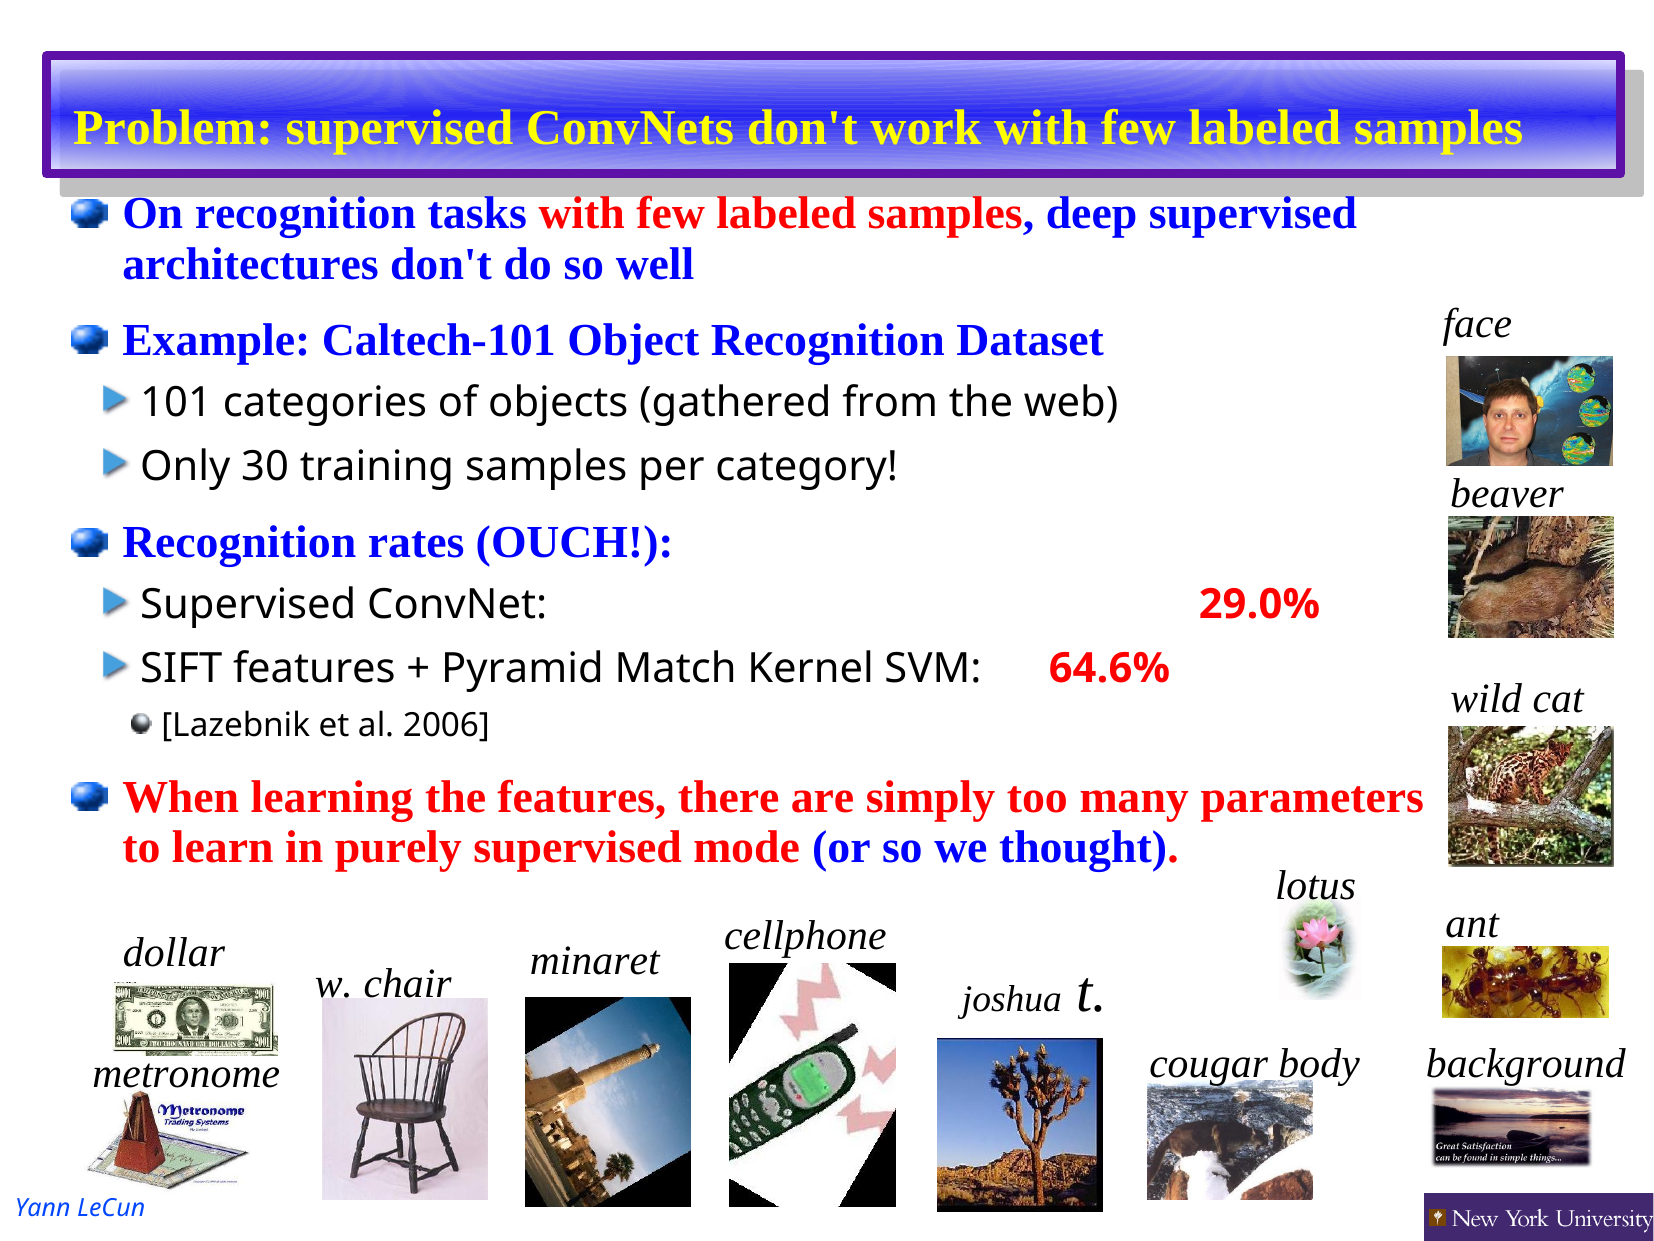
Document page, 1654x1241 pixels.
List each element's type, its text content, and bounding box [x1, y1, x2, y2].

text_box dollar [122, 929, 299, 986]
picture [729, 1024, 896, 1207]
picture [1147, 1080, 1313, 1201]
text_box w. chair [314, 960, 462, 1072]
picture [1278, 919, 1361, 1000]
picture [1428, 1152, 1595, 1169]
picture [1424, 1193, 1654, 1241]
picture [1442, 946, 1609, 1018]
list On recognition tasks with few labeled samples, deep supervised architectures don't do so well Example: Caltech-101 Object Recognition Dataset 101 categories of objects (gathered from the web) Only 30 training samples per category! Recognition rates (OUCH!): Supervised ConvNet: 29.0% SIFT features + Pyramid Match Kernel SVM: 64.6% [Lazebnik et al. 2006] When learning the features, there are simply too many parameters to learn in purely supervised mode (or so we thought). [71, 188, 1451, 946]
title Problem: supervised ConvNets don't work with few labeled samples [46, 55, 1621, 174]
text_box lotus [1275, 862, 1392, 919]
picture [937, 1038, 1103, 1212]
text_box face [1442, 300, 1619, 356]
picture [84, 1084, 250, 1195]
text_box wild cat [1450, 675, 1610, 731]
picture [322, 998, 488, 1201]
text_box joshua t. [961, 959, 1109, 1072]
picture [525, 997, 691, 1207]
text_box ant [1445, 900, 1521, 956]
text_box cellphone [724, 911, 901, 1024]
text_box minaret [529, 937, 677, 994]
picture [1448, 516, 1614, 638]
text_box metronome [92, 1050, 304, 1106]
text_box cougar body [1149, 1040, 1394, 1096]
picture [1448, 726, 1614, 867]
text_box background [1425, 1039, 1644, 1152]
picture [1446, 356, 1613, 466]
picture [112, 982, 278, 1050]
text_box beaver [1450, 470, 1597, 527]
